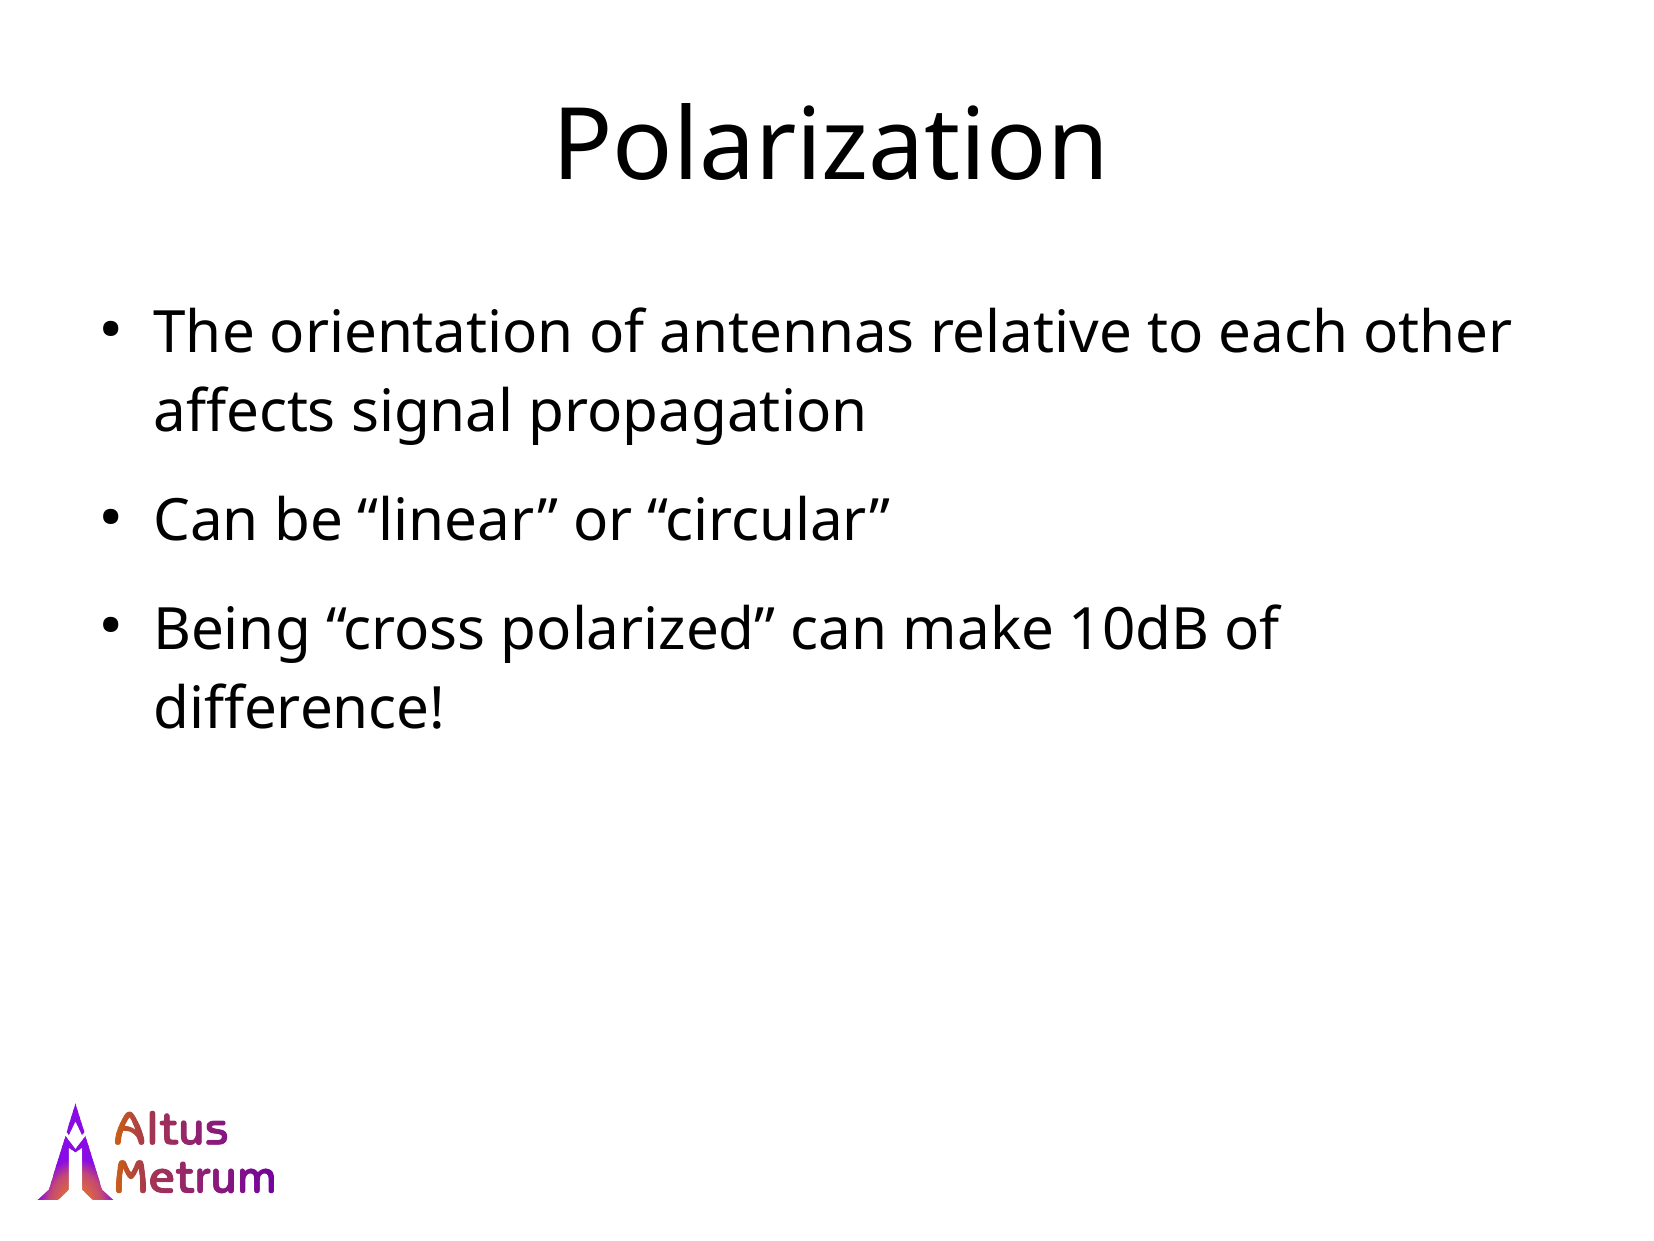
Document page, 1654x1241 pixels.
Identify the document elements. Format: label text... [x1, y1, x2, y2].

list The orientation of antennas relative to each other affects signal propagation Can be “linear” or “circular” Being “cross polarized” can make 10dB of difference! [82, 290, 1571, 1094]
picture [37, 1103, 274, 1200]
title Polarization [86, 40, 1576, 241]
